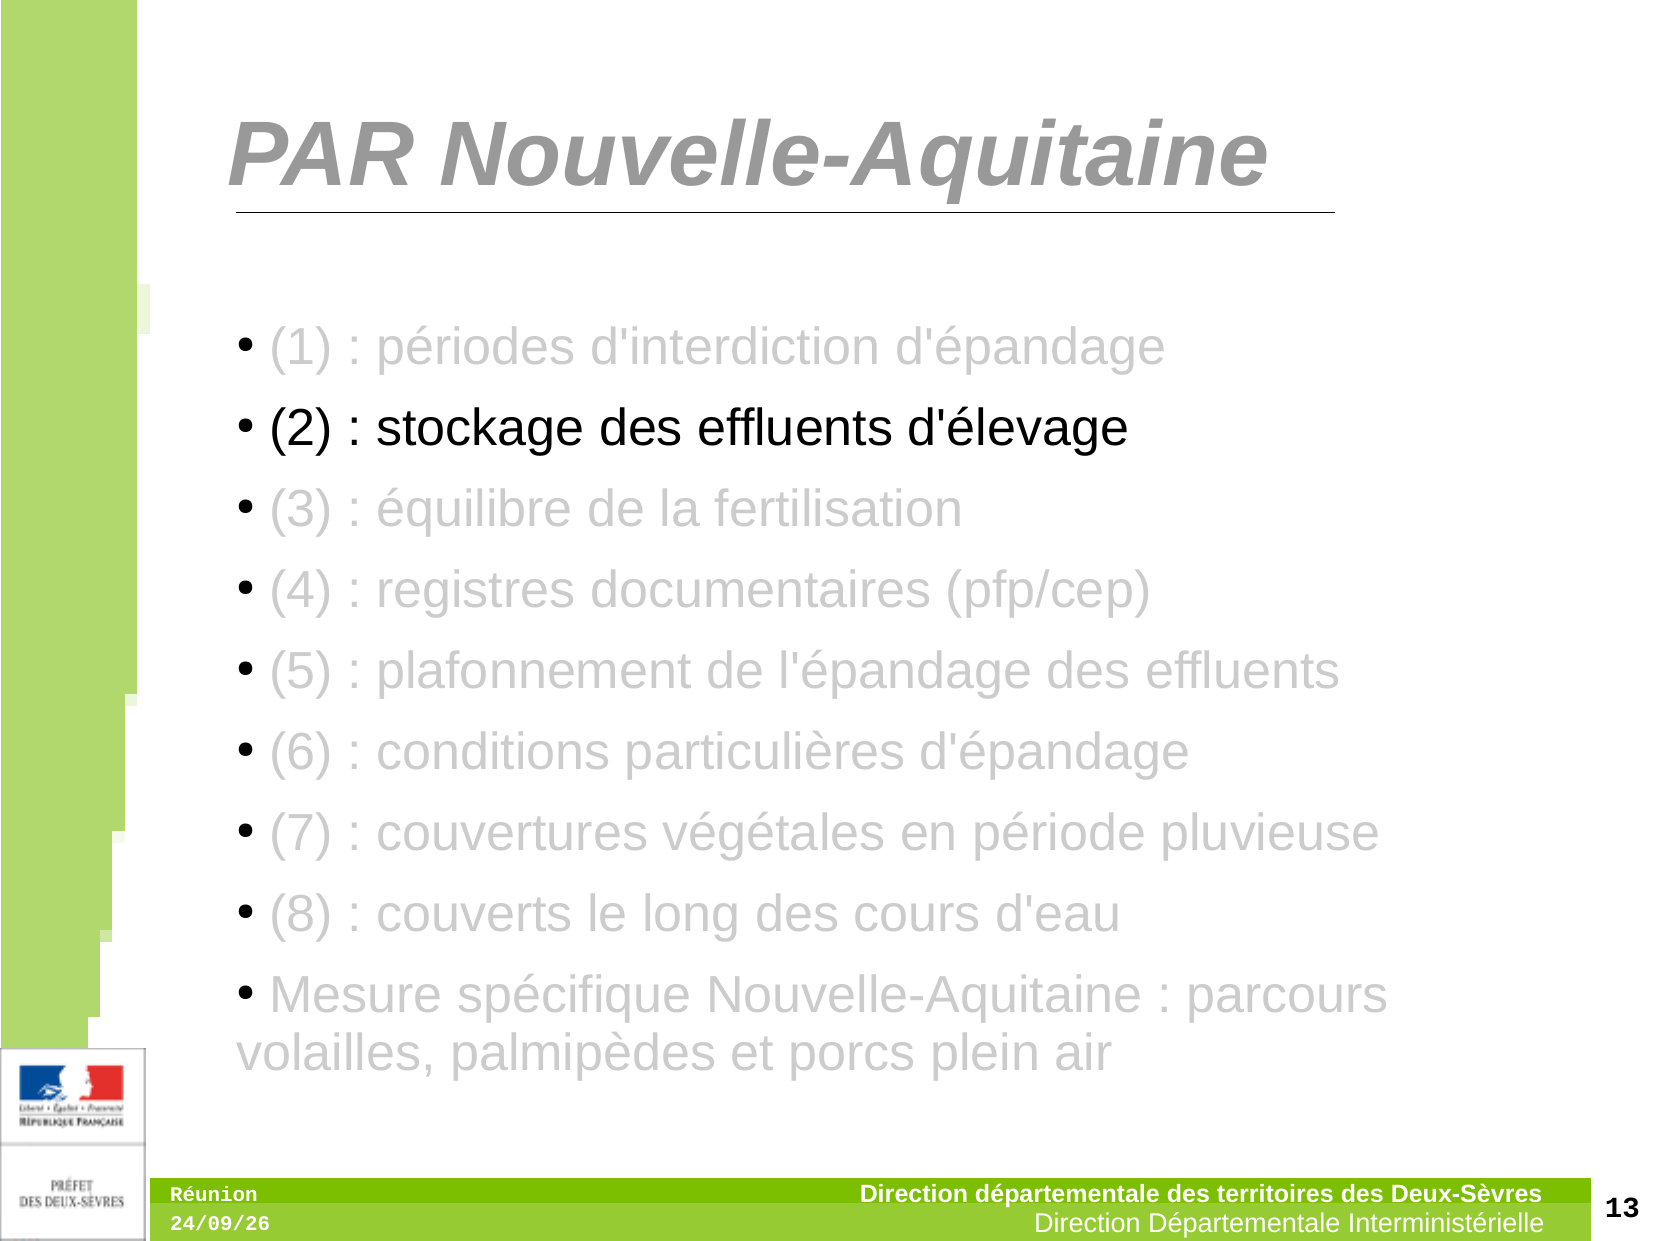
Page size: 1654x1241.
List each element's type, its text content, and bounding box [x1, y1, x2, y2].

picture [0, 0, 1654, 1241]
list (1) : périodes d'interdiction d'épandage (2) : stockage des effluents d'élevage (3) : équilibre de la fertilisation (4) : registres documentaires (pfp/cep) (5) : plafonnement de l'épandage des effluents (6) : conditions particulières d'épandage (7) : couvertures végétales en période pluvieuse (8) : couverts le long des cours d'eau Mesure spécifique Nouvelle-Aquitaine : parcours volailles, palmipèdes et porcs plein air [236, 236, 1509, 1124]
text_box PAR Nouvelle-Aquitaine [227, 102, 1301, 205]
